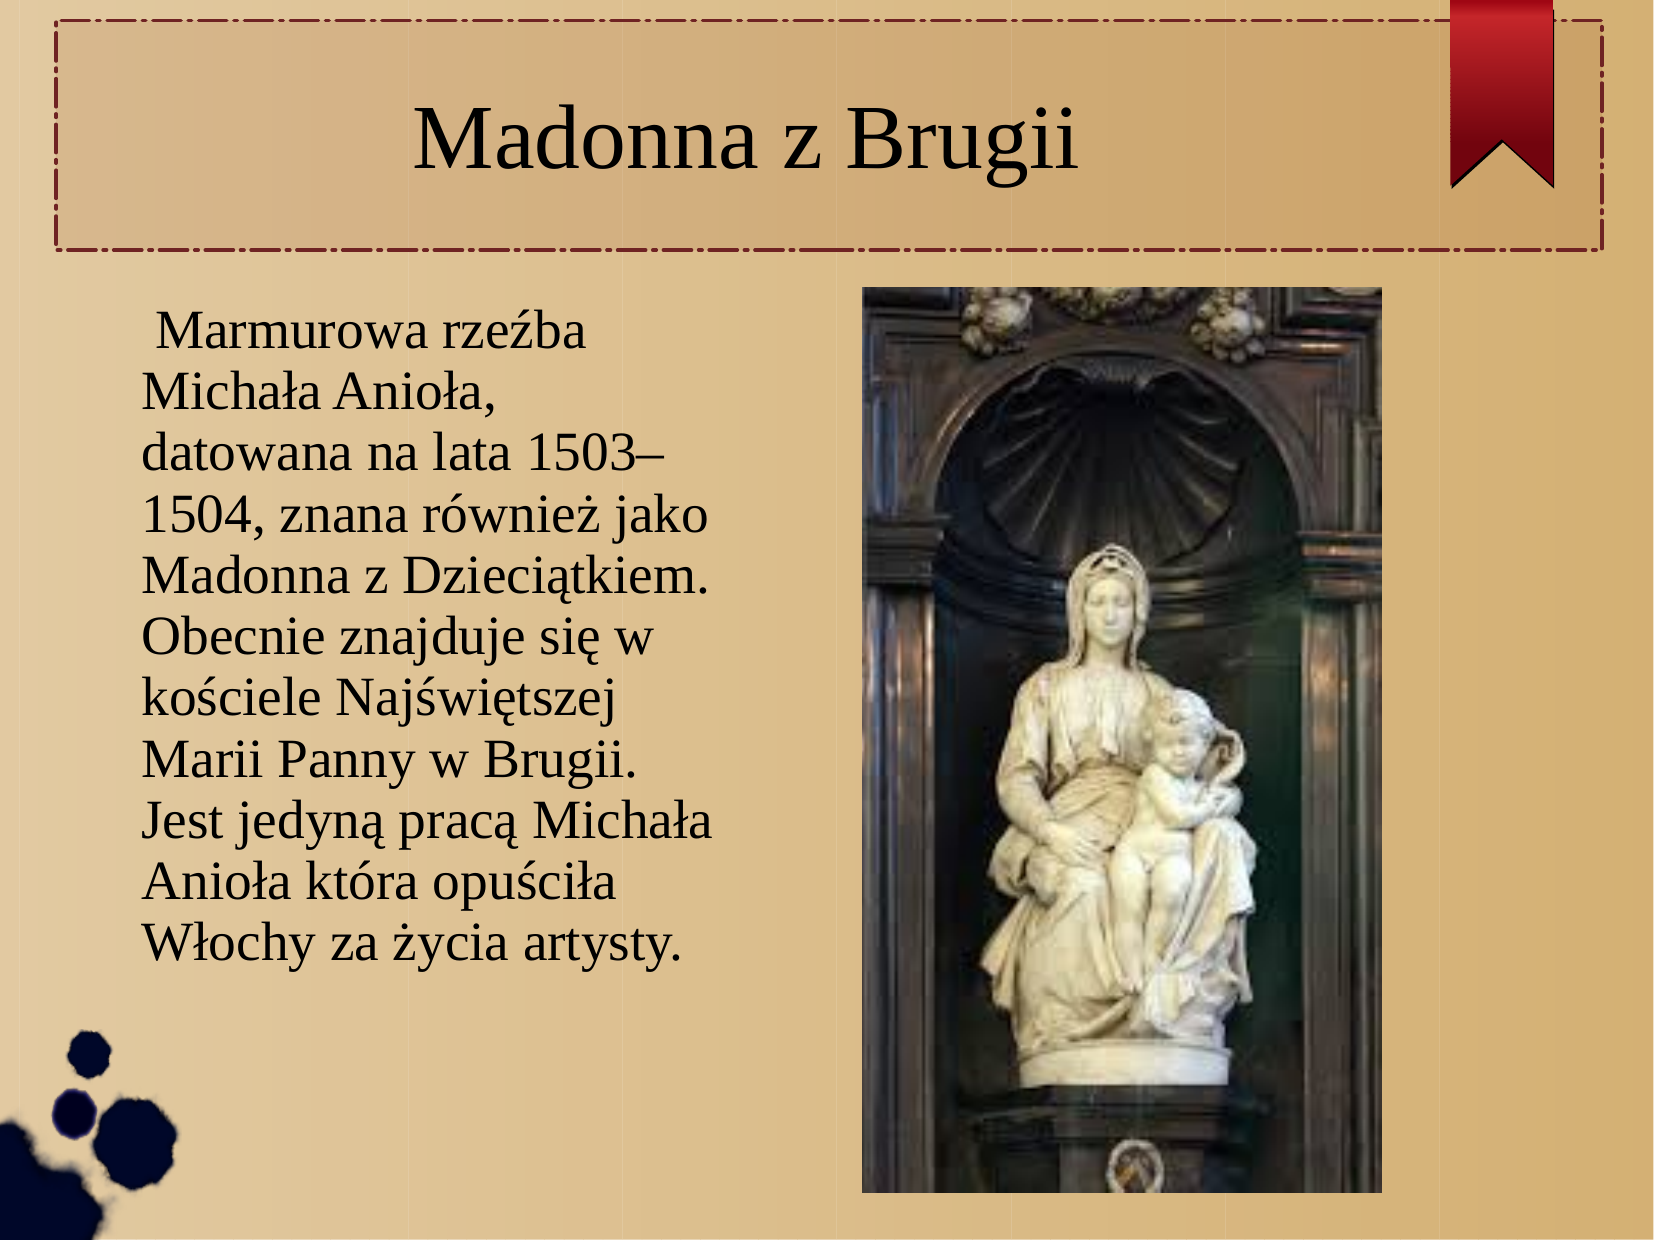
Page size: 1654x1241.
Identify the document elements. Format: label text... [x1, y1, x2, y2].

list Marmurowa rzeźba Michała Anioła, datowana na lata 1503–1504, znana również jako Madonna z Dzieciątkiem. Obecnie znajduje się w kościele Najświętszej Marii Panny w Brugii. Jest jedyną pracą Michała Anioła która opuściła Włochy za życia artysty. [82, 299, 721, 1019]
title Madonna z Brugii [82, 47, 1412, 229]
picture [862, 287, 1382, 1193]
